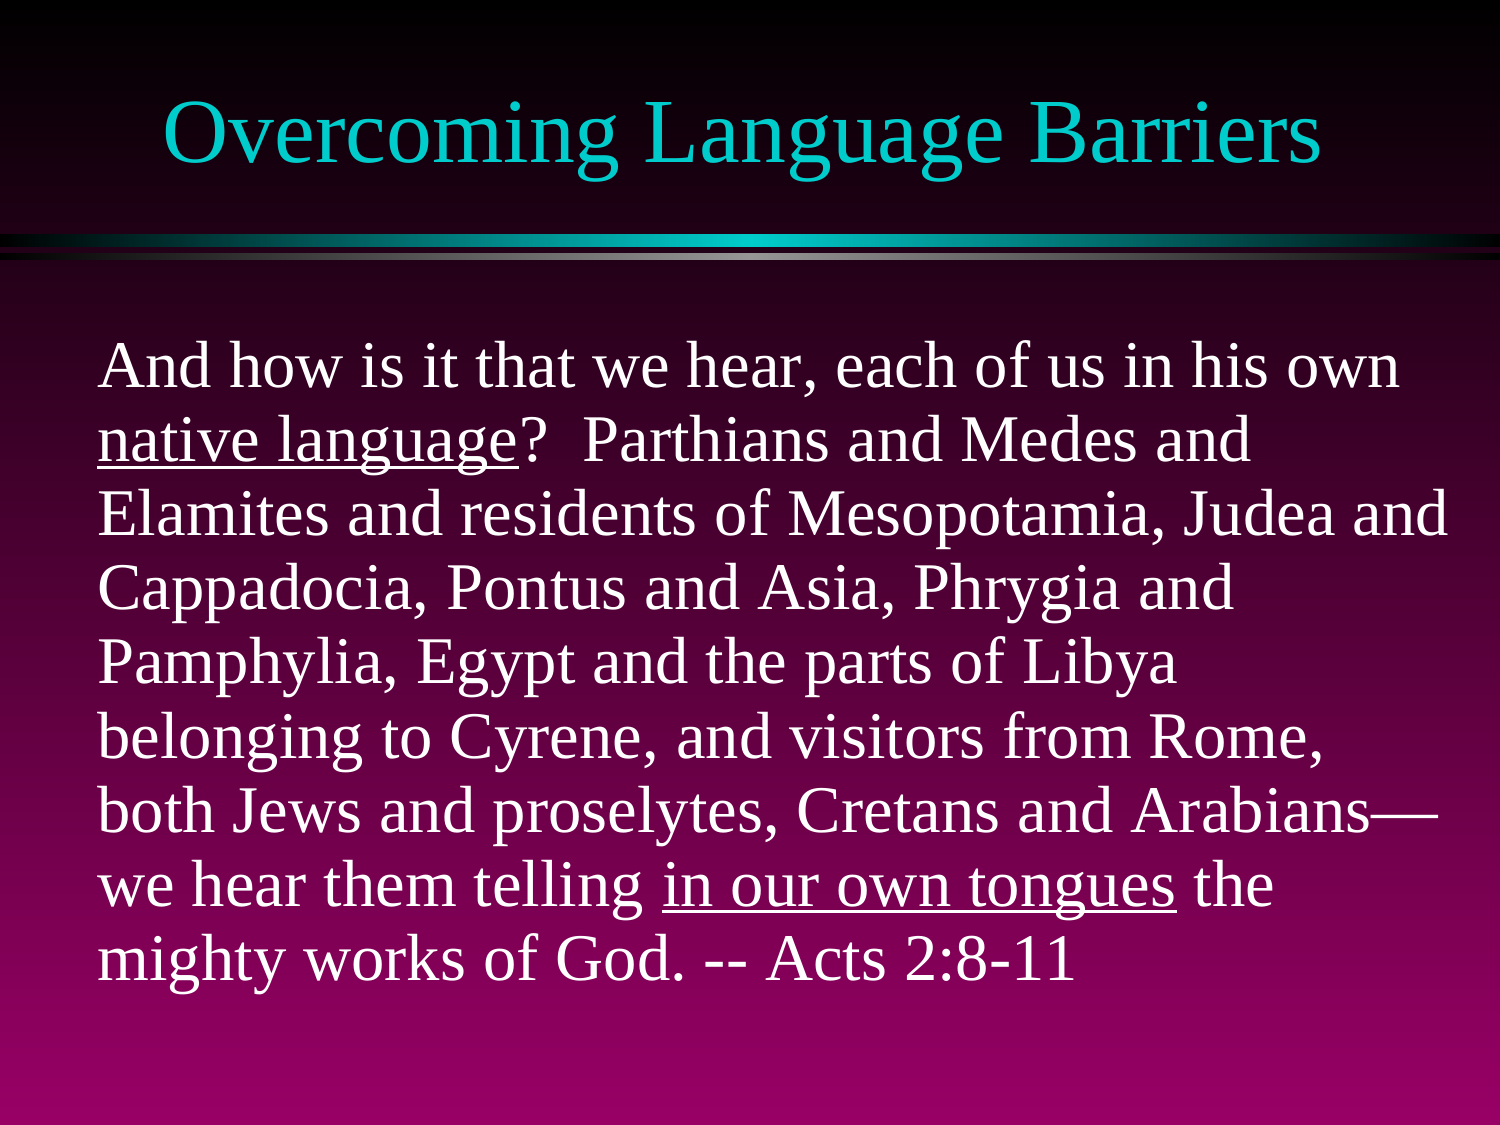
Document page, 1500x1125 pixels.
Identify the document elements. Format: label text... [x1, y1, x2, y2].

text_box And how is it that we hear, each of us in his own native language? Parthians and Medes and Elamites and residents of Mesopotamia, Judea and Cappadocia, Pontus and Asia, Phrygia and Pamphylia, Egypt and the parts of Libya belonging to Cyrene, and visitors from Rome, both Jews and proselytes, Cretans and Arabians—we hear them telling in our own tongues the mighty works of God. -- Acts 2:8-11 [82, 320, 1469, 1003]
title Overcoming Language Barriers [99, 44, 1388, 218]
